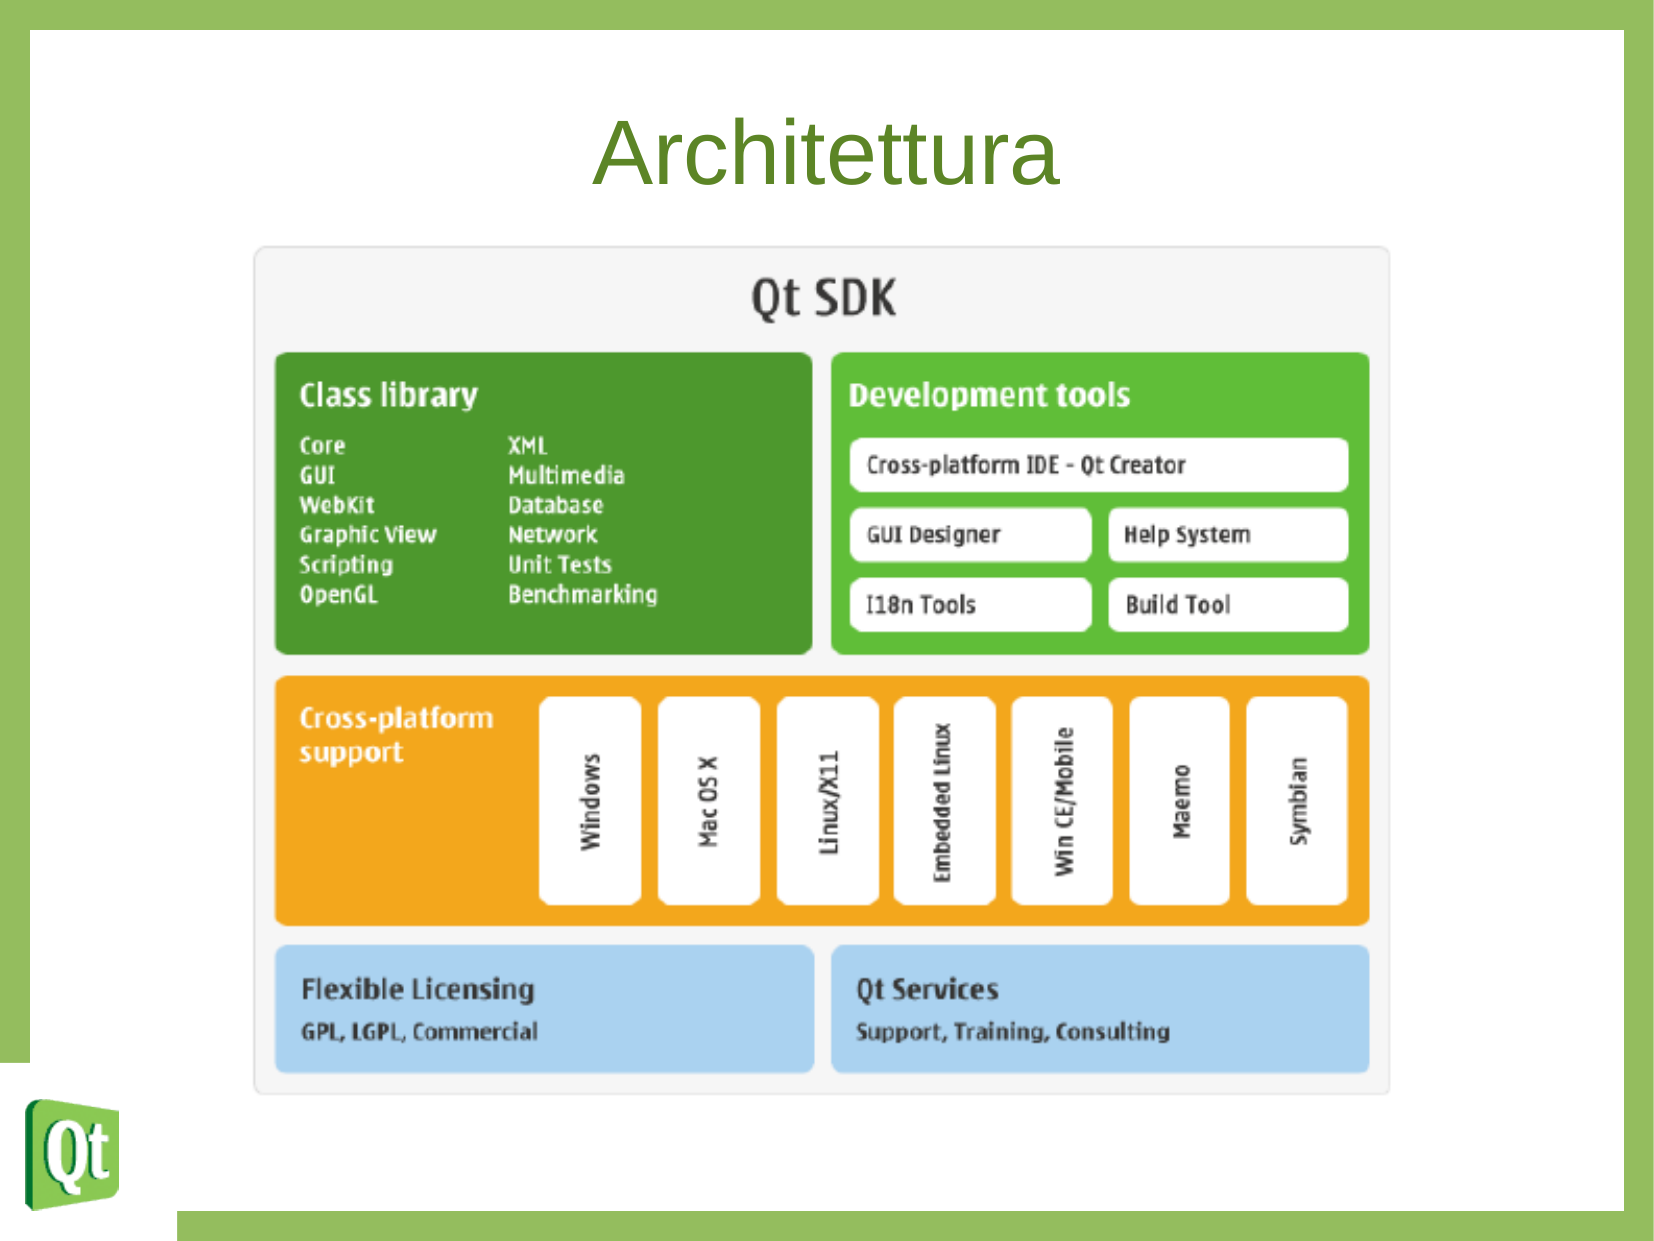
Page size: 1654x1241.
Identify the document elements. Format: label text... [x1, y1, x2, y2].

picture [235, 236, 1418, 1106]
title Architettura [82, 49, 1571, 257]
picture [25, 1099, 119, 1211]
